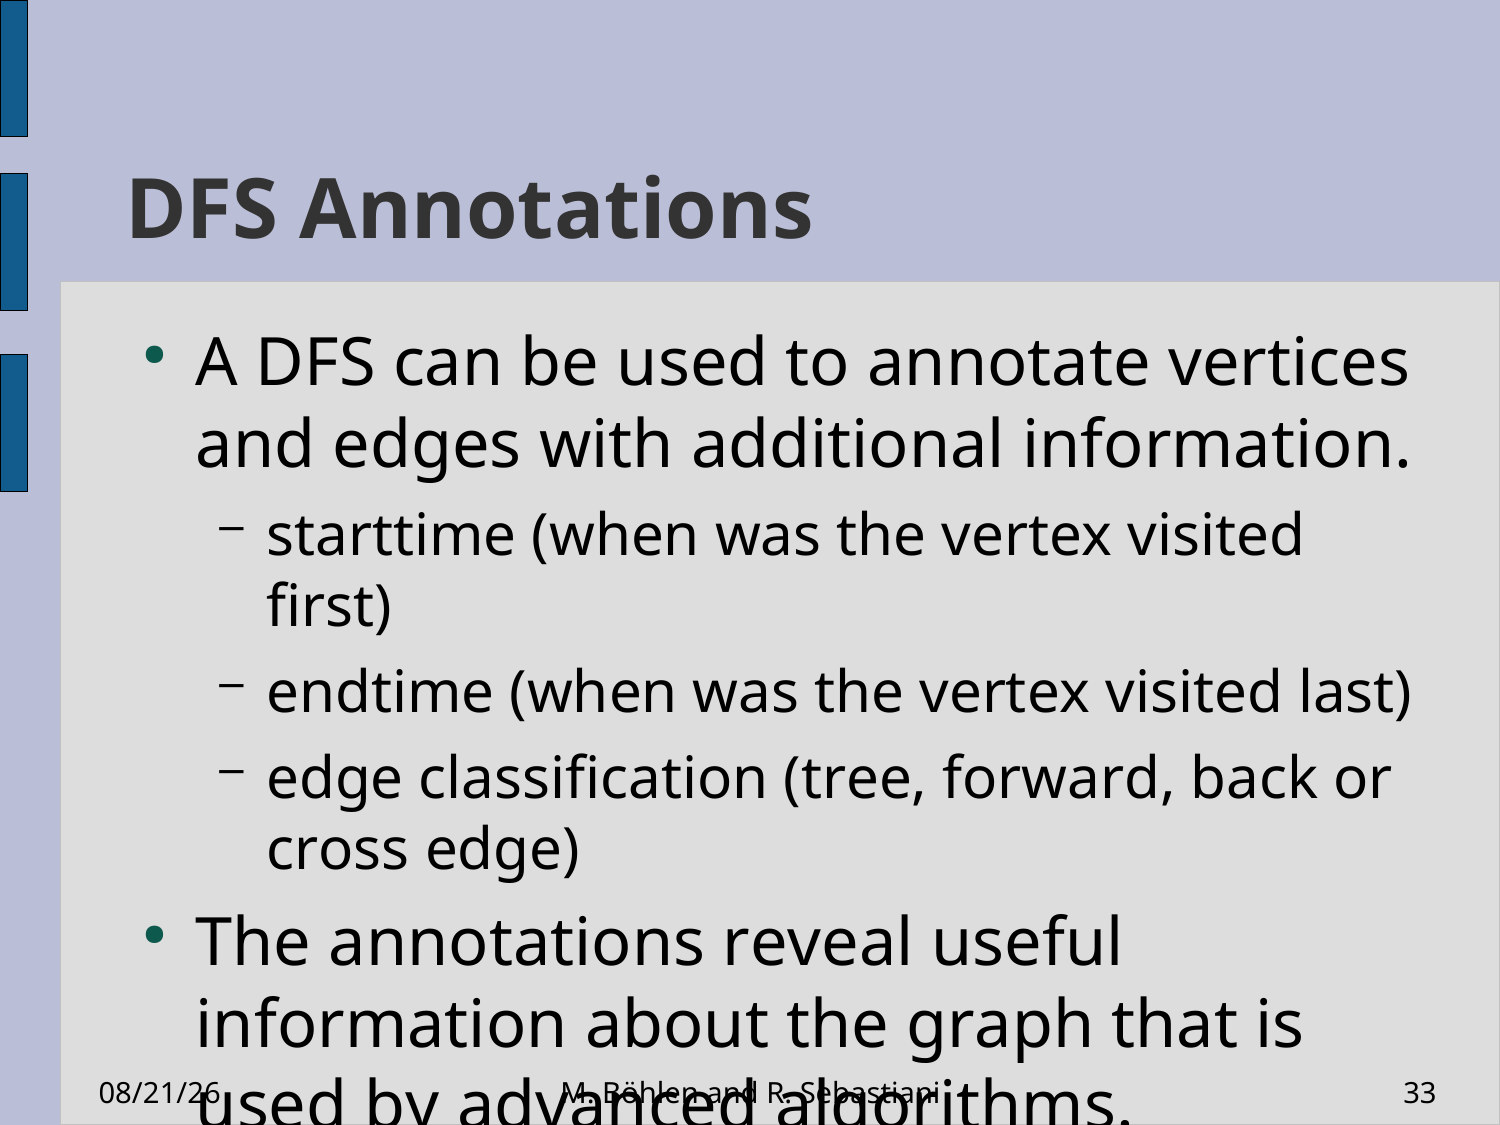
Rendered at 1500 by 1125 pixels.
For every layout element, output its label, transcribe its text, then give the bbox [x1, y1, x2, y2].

list A DFS can be used to annotate vertices and edges with additional information. starttime (when was the vertex visited first) endtime (when was the vertex visited last) edge classification (tree, forward, back or cross edge) The annotations reveal useful information about the graph that is used by advanced algorithms. [110, 312, 1436, 1100]
title DFS Annotations [110, 67, 1392, 271]
